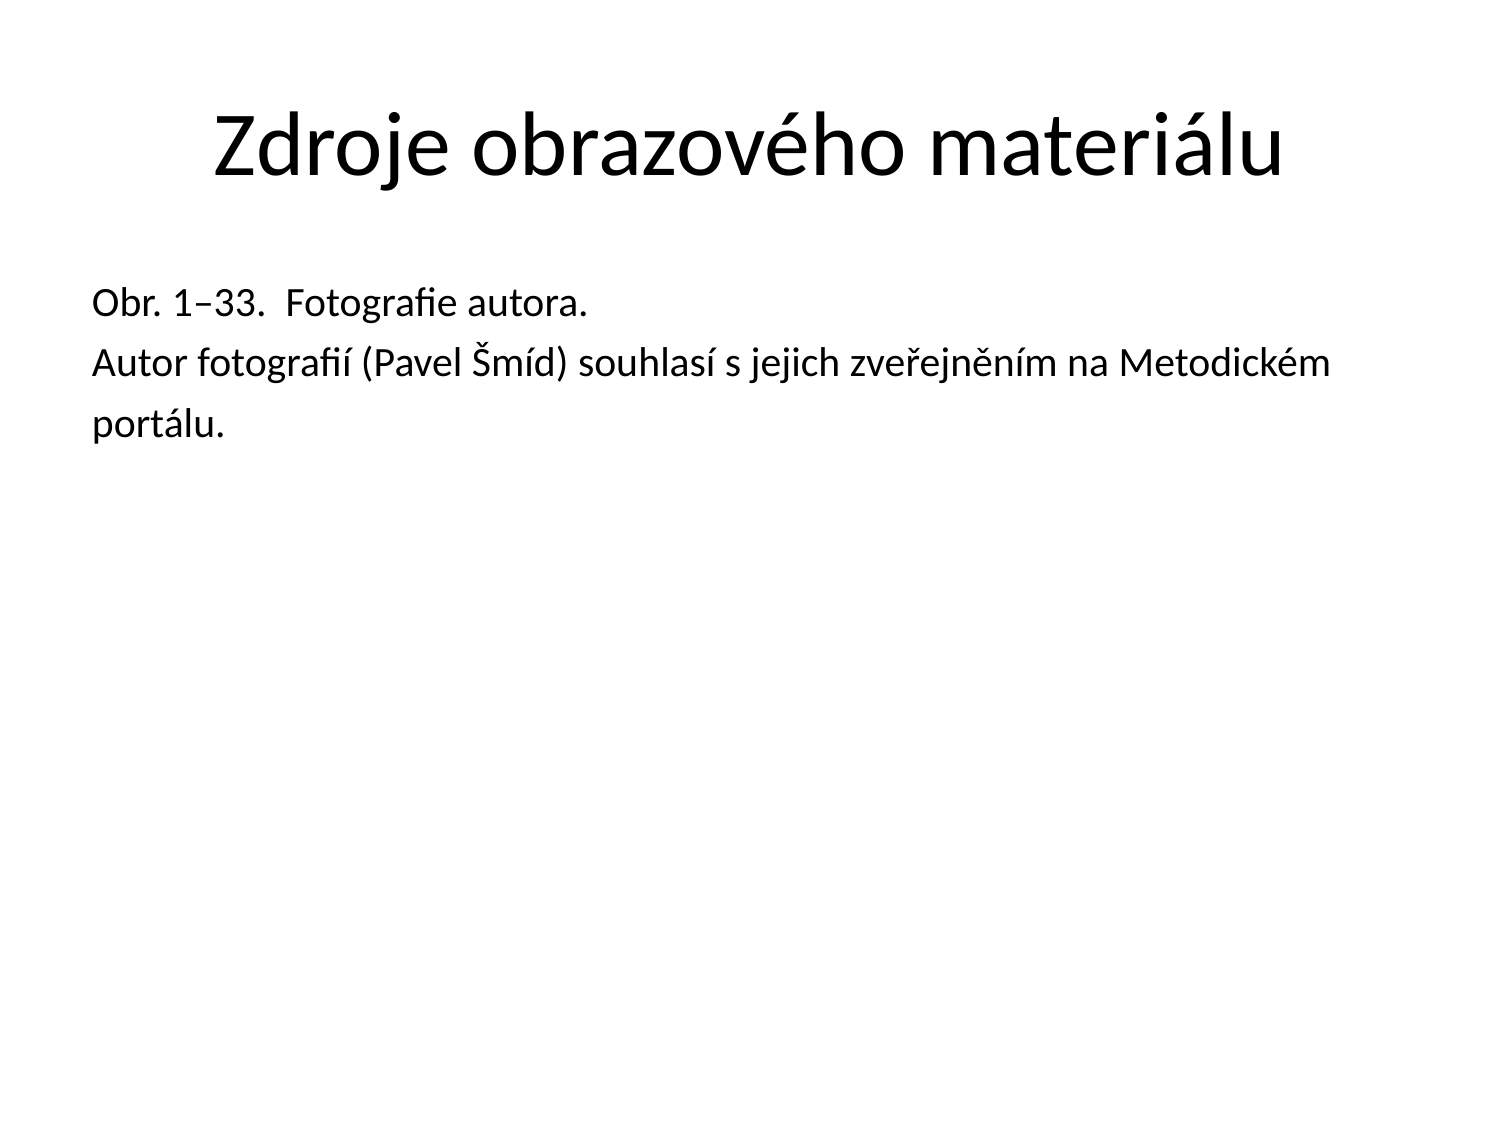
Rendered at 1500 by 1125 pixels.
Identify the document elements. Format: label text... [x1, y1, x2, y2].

title Zdroje obrazového materiálu [75, 45, 1426, 233]
list Obr. 1–33. Fotografie autora. Autor fotografií (Pavel Šmíd) souhlasí s jejich zveřejněním na Metodickém portálu. [76, 267, 1427, 1010]
